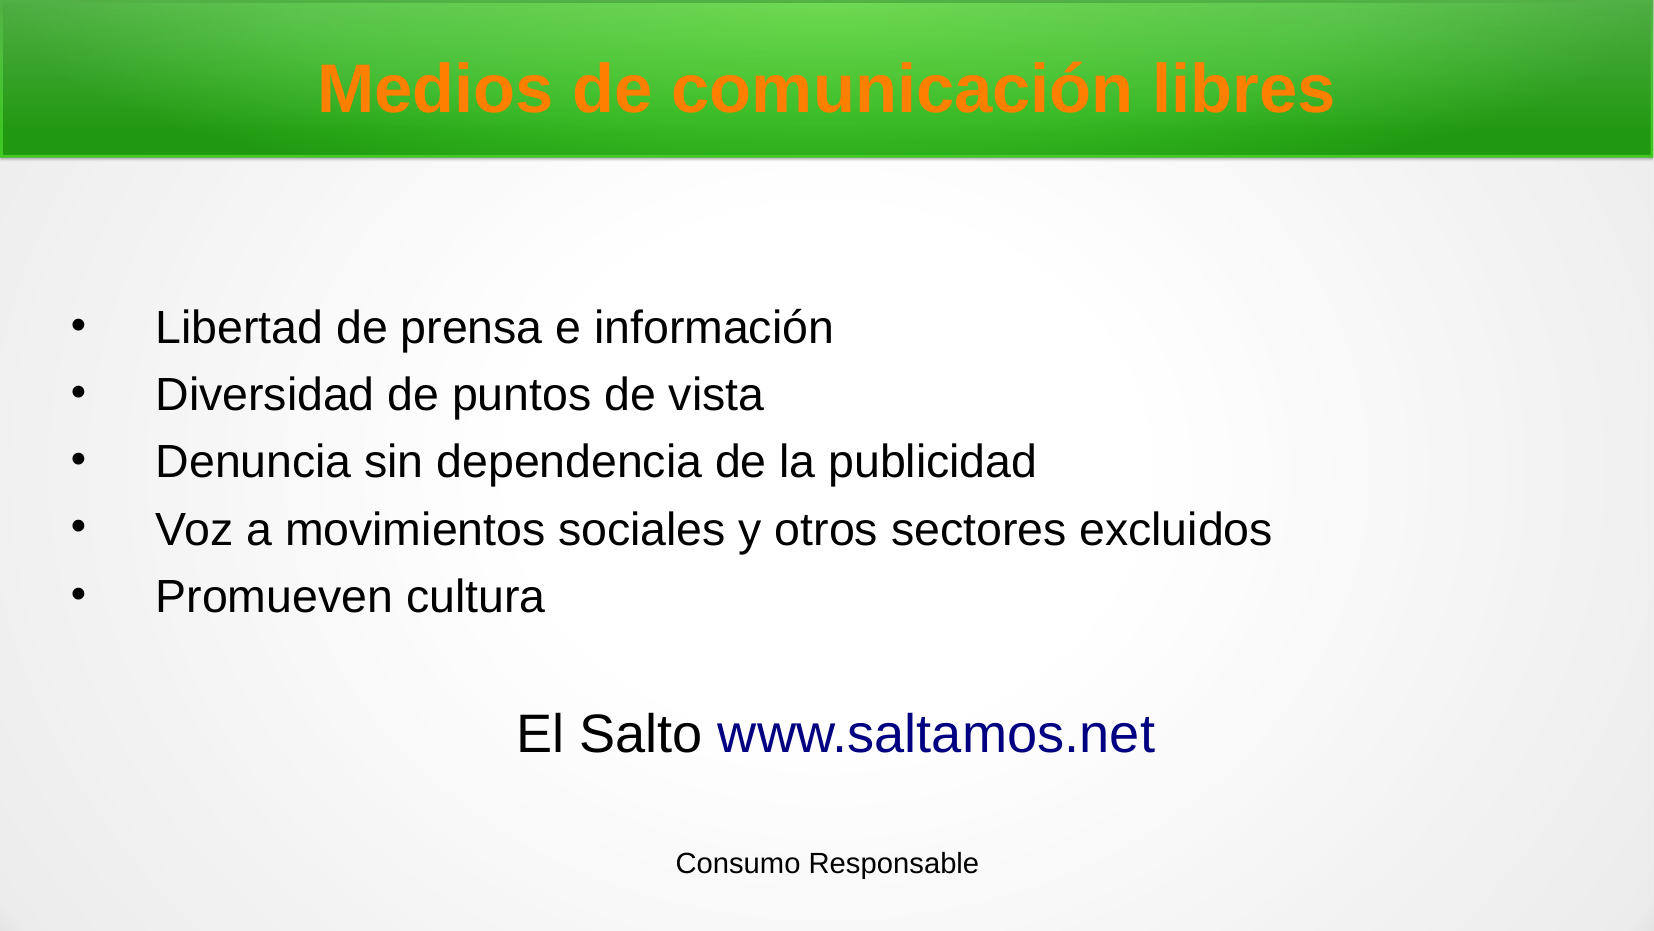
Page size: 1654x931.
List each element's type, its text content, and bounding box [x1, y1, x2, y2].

list Libertad de prensa e información Diversidad de puntos de vista Denuncia sin dependencia de la publicidad Voz a movimientos sociales y otros sectores excluidos Promueven cultura El Salto www.saltamos.net [70, 224, 1560, 764]
title Medios de comunicación libres [82, 35, 1571, 142]
